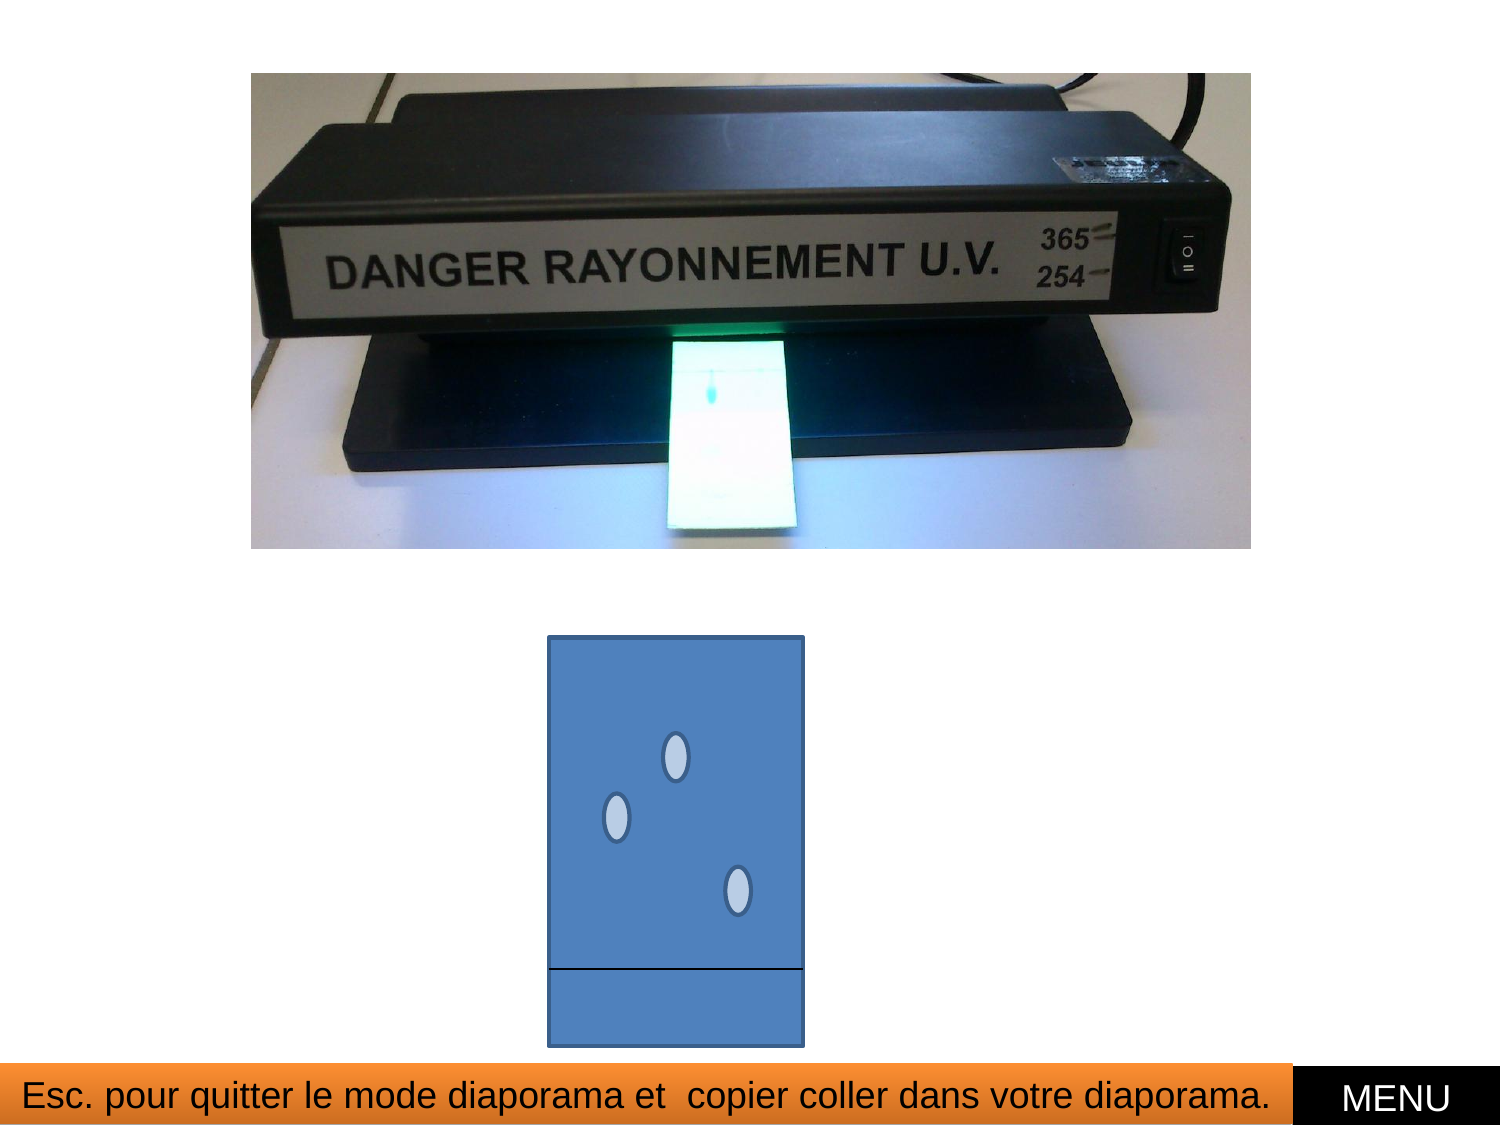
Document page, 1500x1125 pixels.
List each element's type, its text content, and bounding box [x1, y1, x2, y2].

picture [251, 73, 1251, 549]
text_box Esc. pour quitter le mode diaporama et copier coller dans votre diaporama. [0, 1063, 1293, 1124]
text_box [548, 637, 804, 1046]
text_box MENU [1292, 1066, 1500, 1125]
